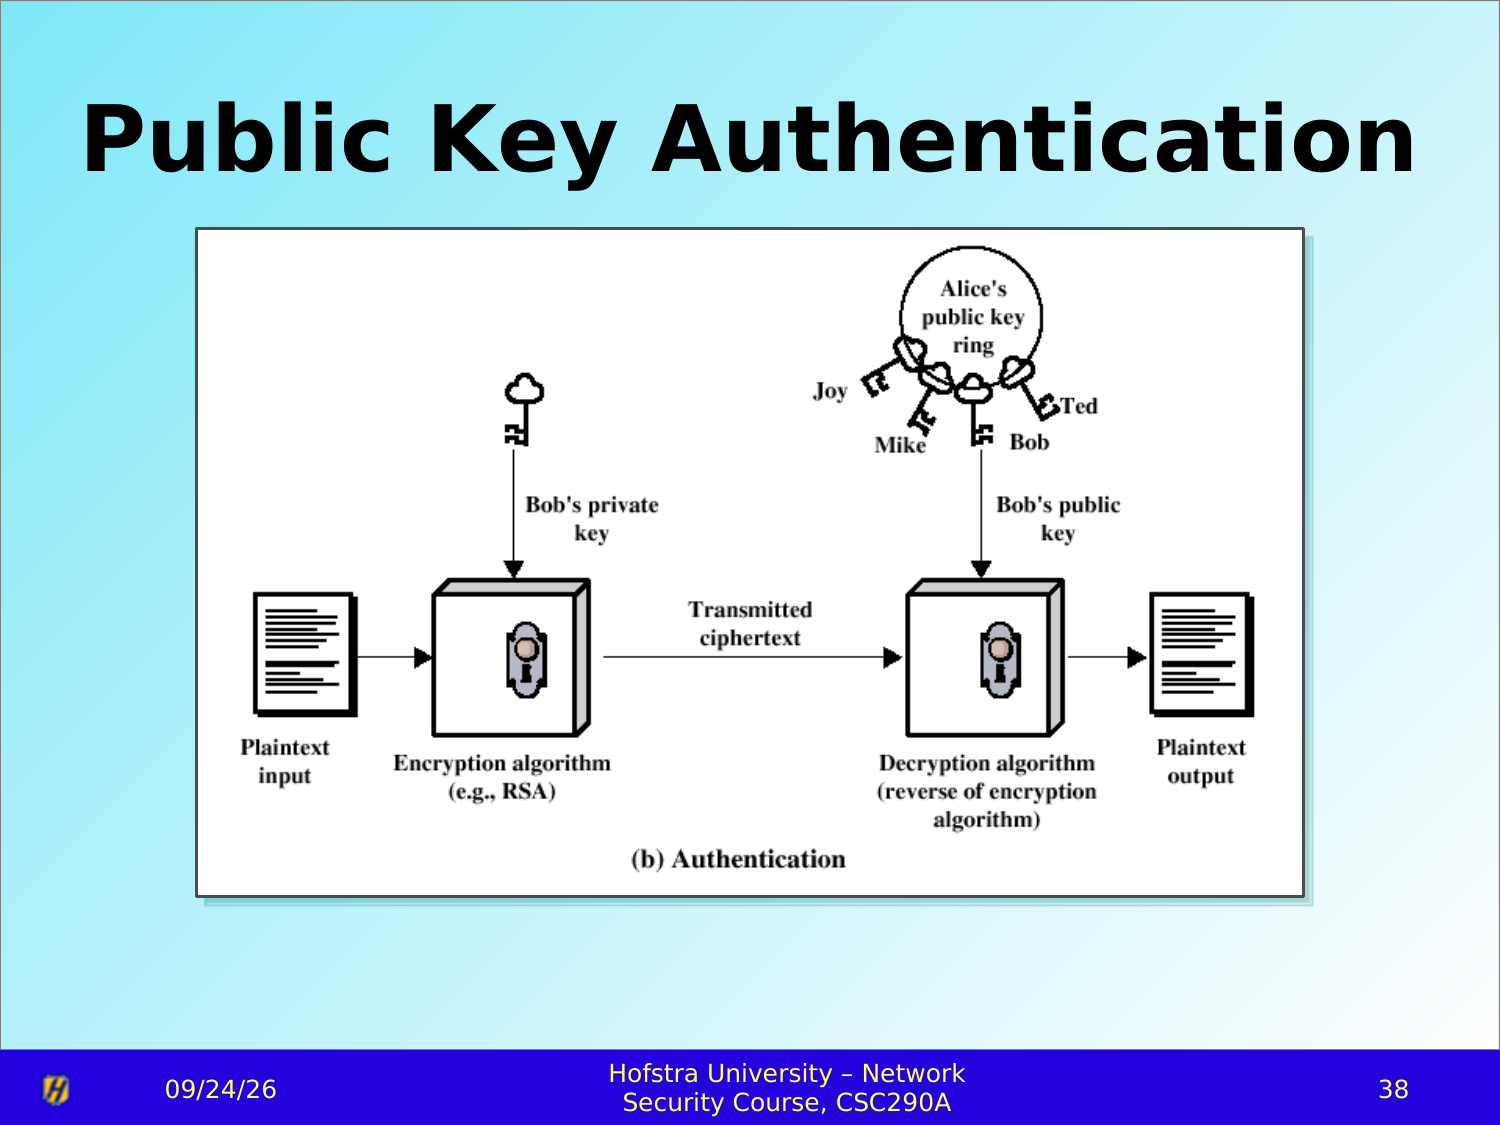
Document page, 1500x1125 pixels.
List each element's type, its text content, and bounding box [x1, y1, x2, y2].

picture [37, 1072, 76, 1110]
title Public Key Authentication [37, 75, 1463, 201]
picture [197, 229, 1303, 896]
